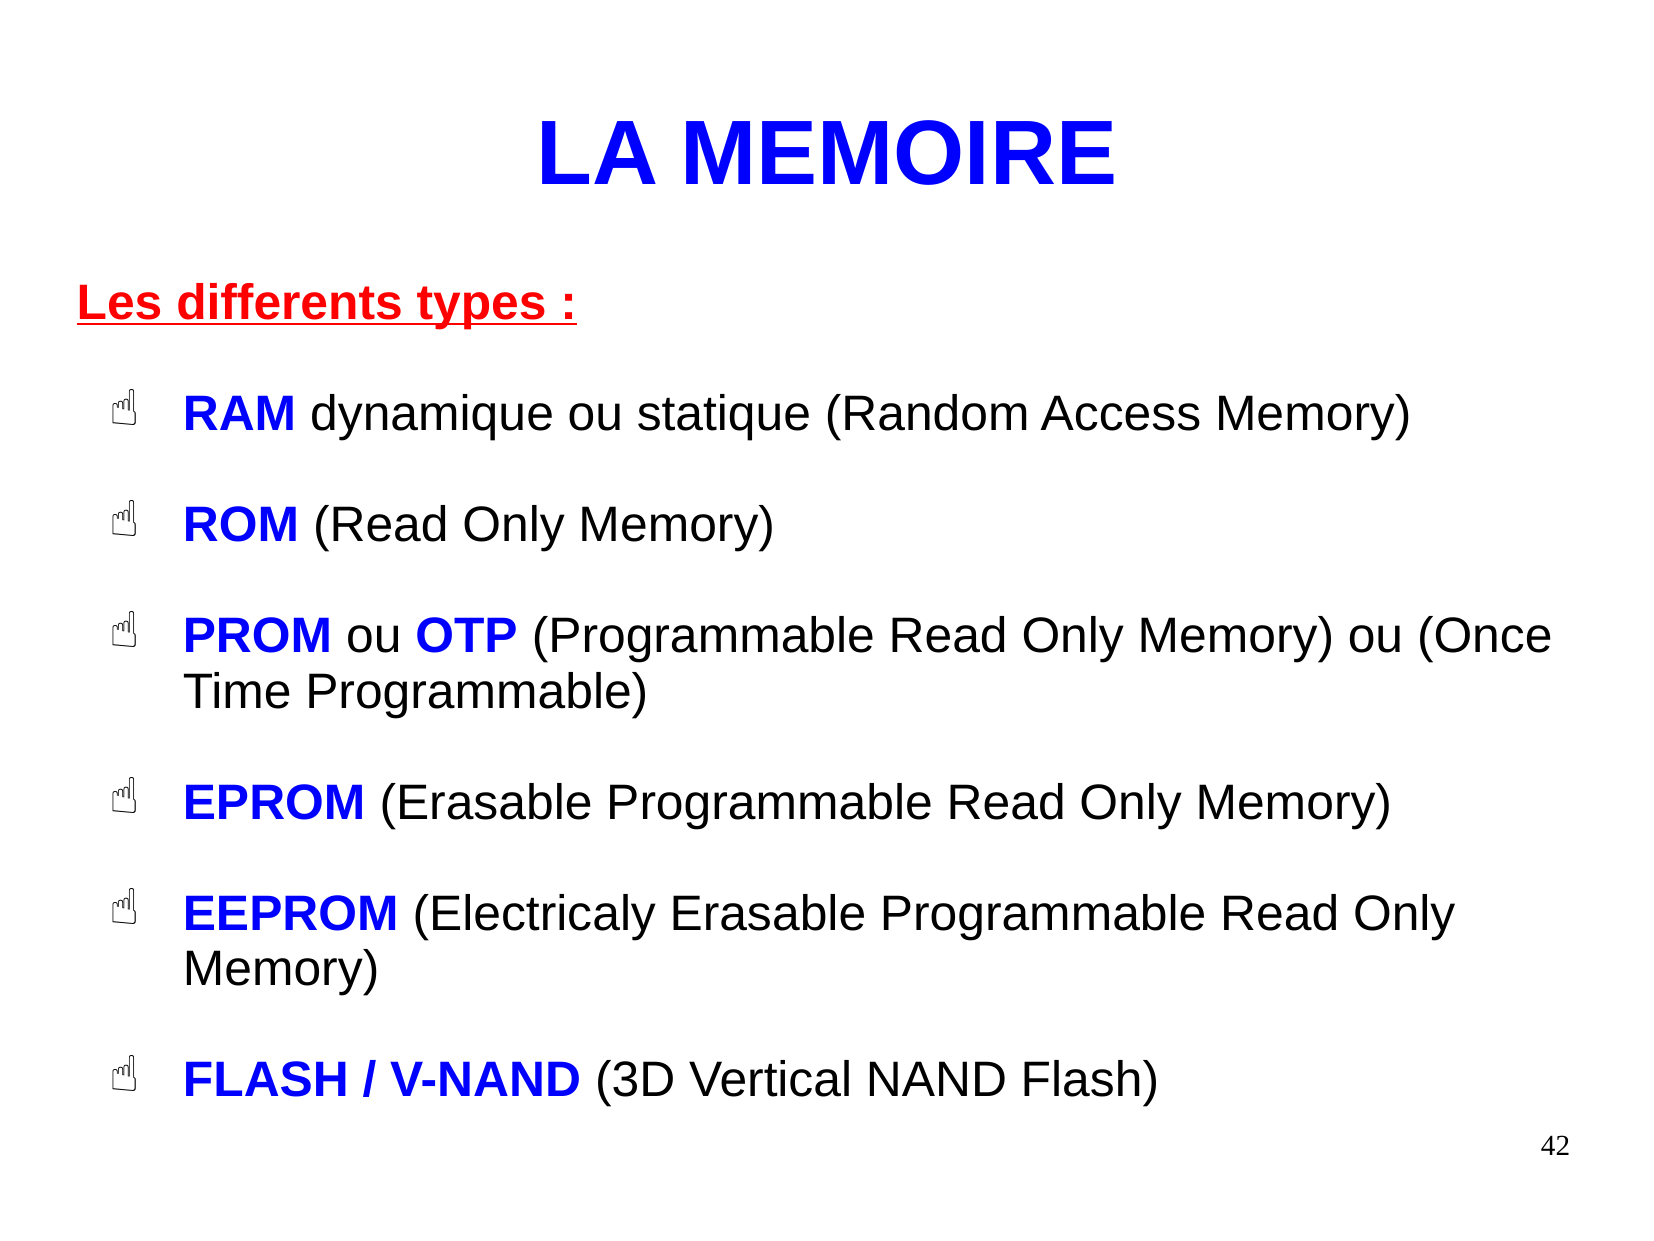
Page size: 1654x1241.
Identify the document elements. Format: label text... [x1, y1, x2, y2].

title LA MEMOIRE [0, 49, 1654, 257]
subtitle Les differents types : RAM dynamique ou statique (Random Access Memory) ROM (Read Only Memory) PROM ou OTP (Programmable Read Only Memory) ou (Once Time Programmable) EPROM (Erasable Programmable Read Only Memory) EEPROM (Electricaly Erasable Programmable Read Only Memory) FLASH / V-NAND (3D Vertical NAND Flash) [76, 112, 1565, 1241]
